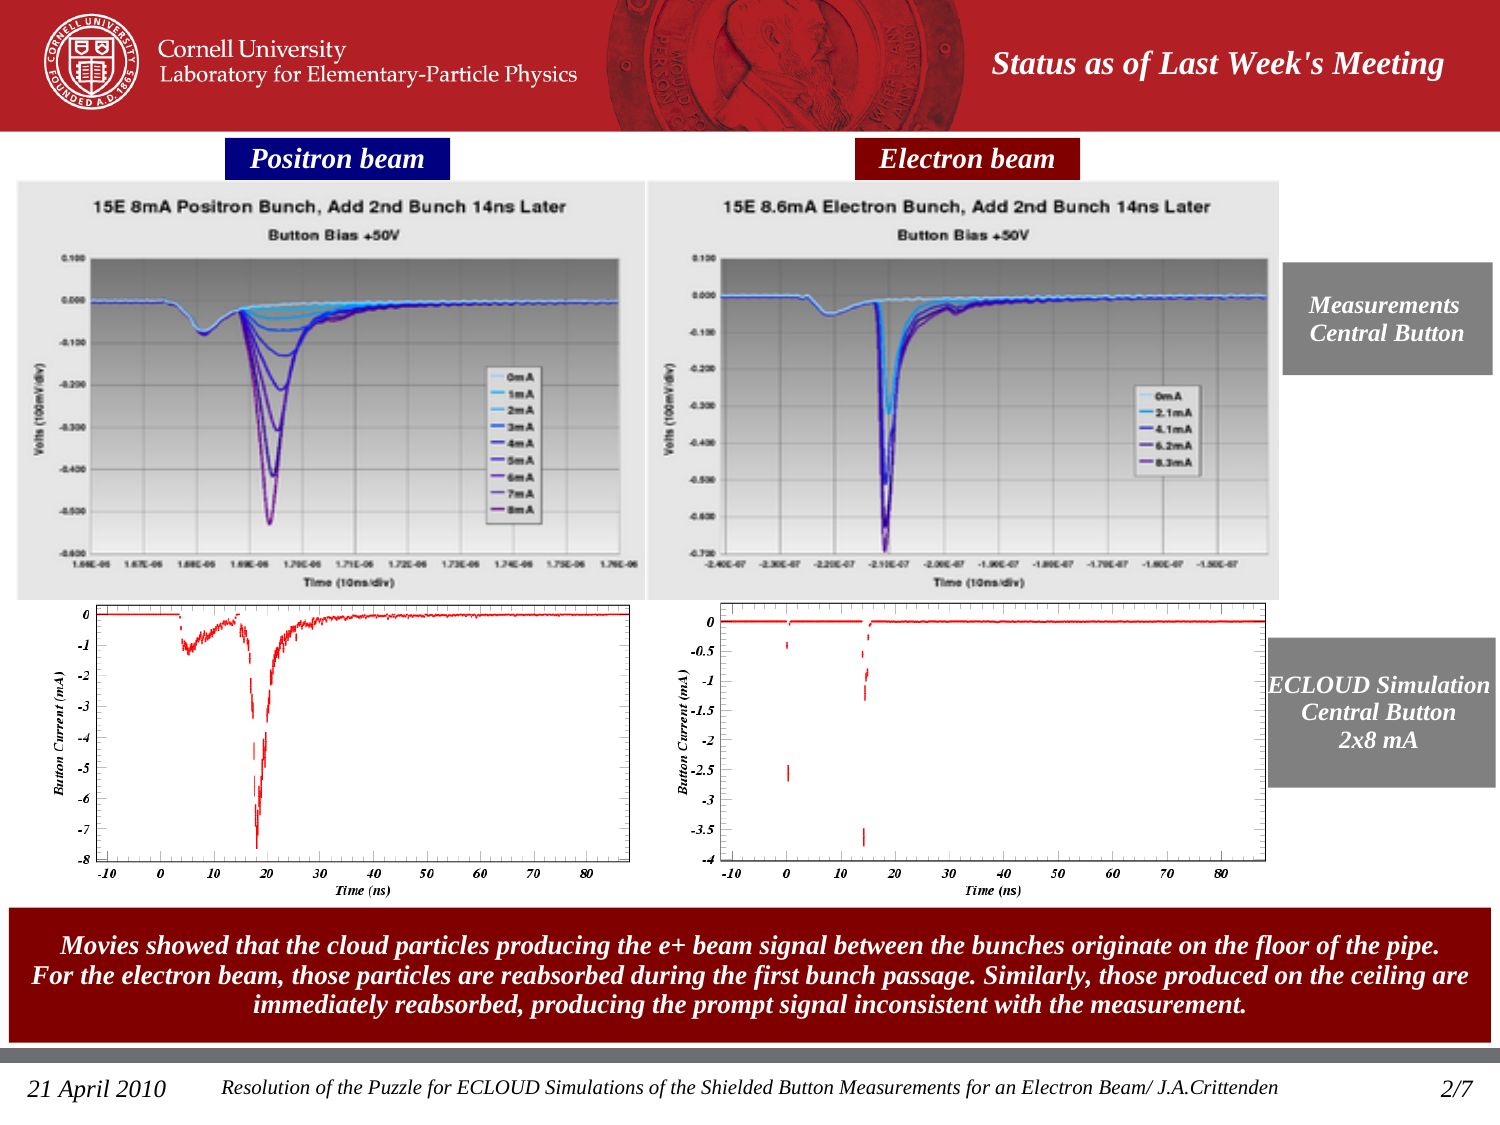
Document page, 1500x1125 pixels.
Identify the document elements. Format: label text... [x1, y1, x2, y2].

picture [0, 0, 1500, 132]
picture [15, 179, 1279, 901]
text_box ECLOUD Simulation Central Button 2x8 mA [1268, 637, 1496, 788]
text_box Positron beam [225, 137, 451, 180]
text_box Status as of Last Week's Meeting [937, 37, 1500, 113]
text_box Electron beam [855, 137, 1081, 180]
text_box Measurements Central Button [1282, 262, 1493, 376]
text_box Movies showed that the cloud particles producing the e+ beam signal between the bunches originate on the floor of the pipe. For the electron beam, those particles are reabsorbed during the first bunch passage. Similarly, those produced on the ceiling are immediately reabsorbed, producing the prompt signal inconsistent with the measurement. [8, 907, 1491, 1043]
